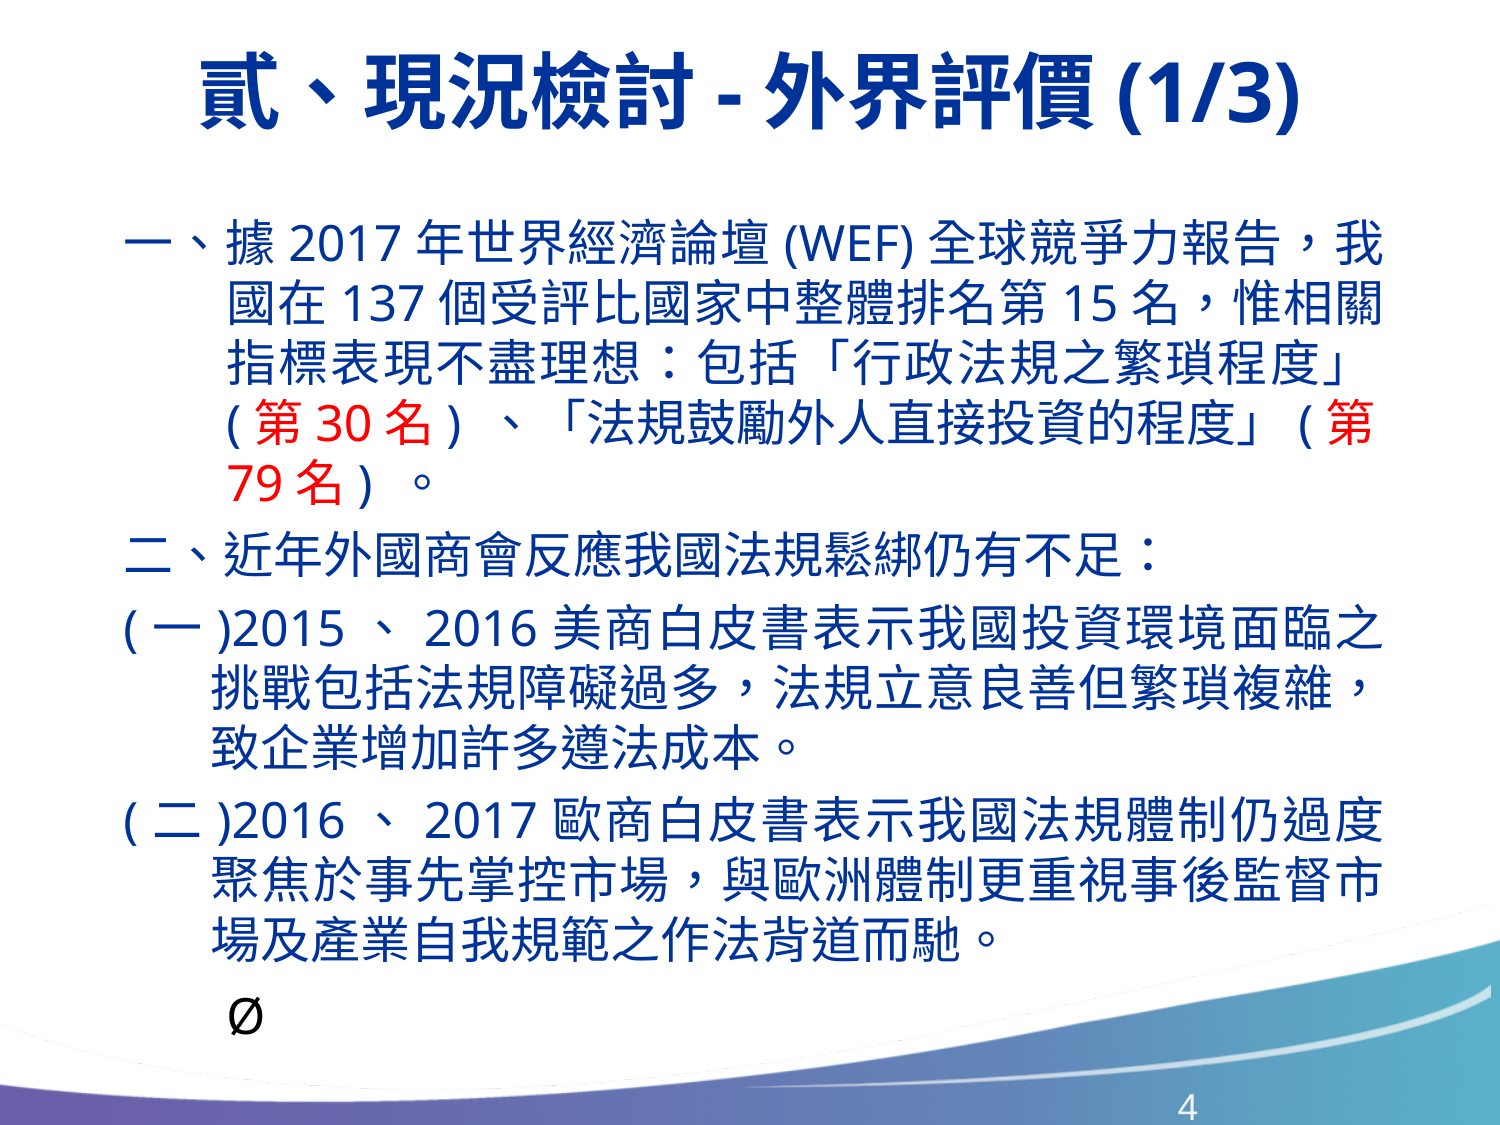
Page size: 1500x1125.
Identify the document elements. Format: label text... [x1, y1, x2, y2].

text_box 貳、現況檢討-外界評價(1/3) [0, 42, 1471, 227]
text_box 一、據2017年世界經濟論壇(WEF)全球競爭力報告，我國在137個受評比國家中整體排名第15名，惟相關指標表現不盡理想：包括「行政法規之繁瑣程度」(第30名) 、「法規鼓勵外人直接投資的程度」(第79名) 。 二、近年外國商會反應我國法規鬆綁仍有不足： (一)2015、2016美商白皮書表示我國投資環境面臨之挑戰包括法規障礙過多，法規立意良善但繁瑣複雜，致企業增加許多遵法成本。 (二)2016、2017歐商白皮書表示我國法規體制仍過度聚焦於事先掌控市場，與歐洲體制更重視事後監督市場及產業自我規範之作法背道而馳。 [5, 204, 1400, 1057]
